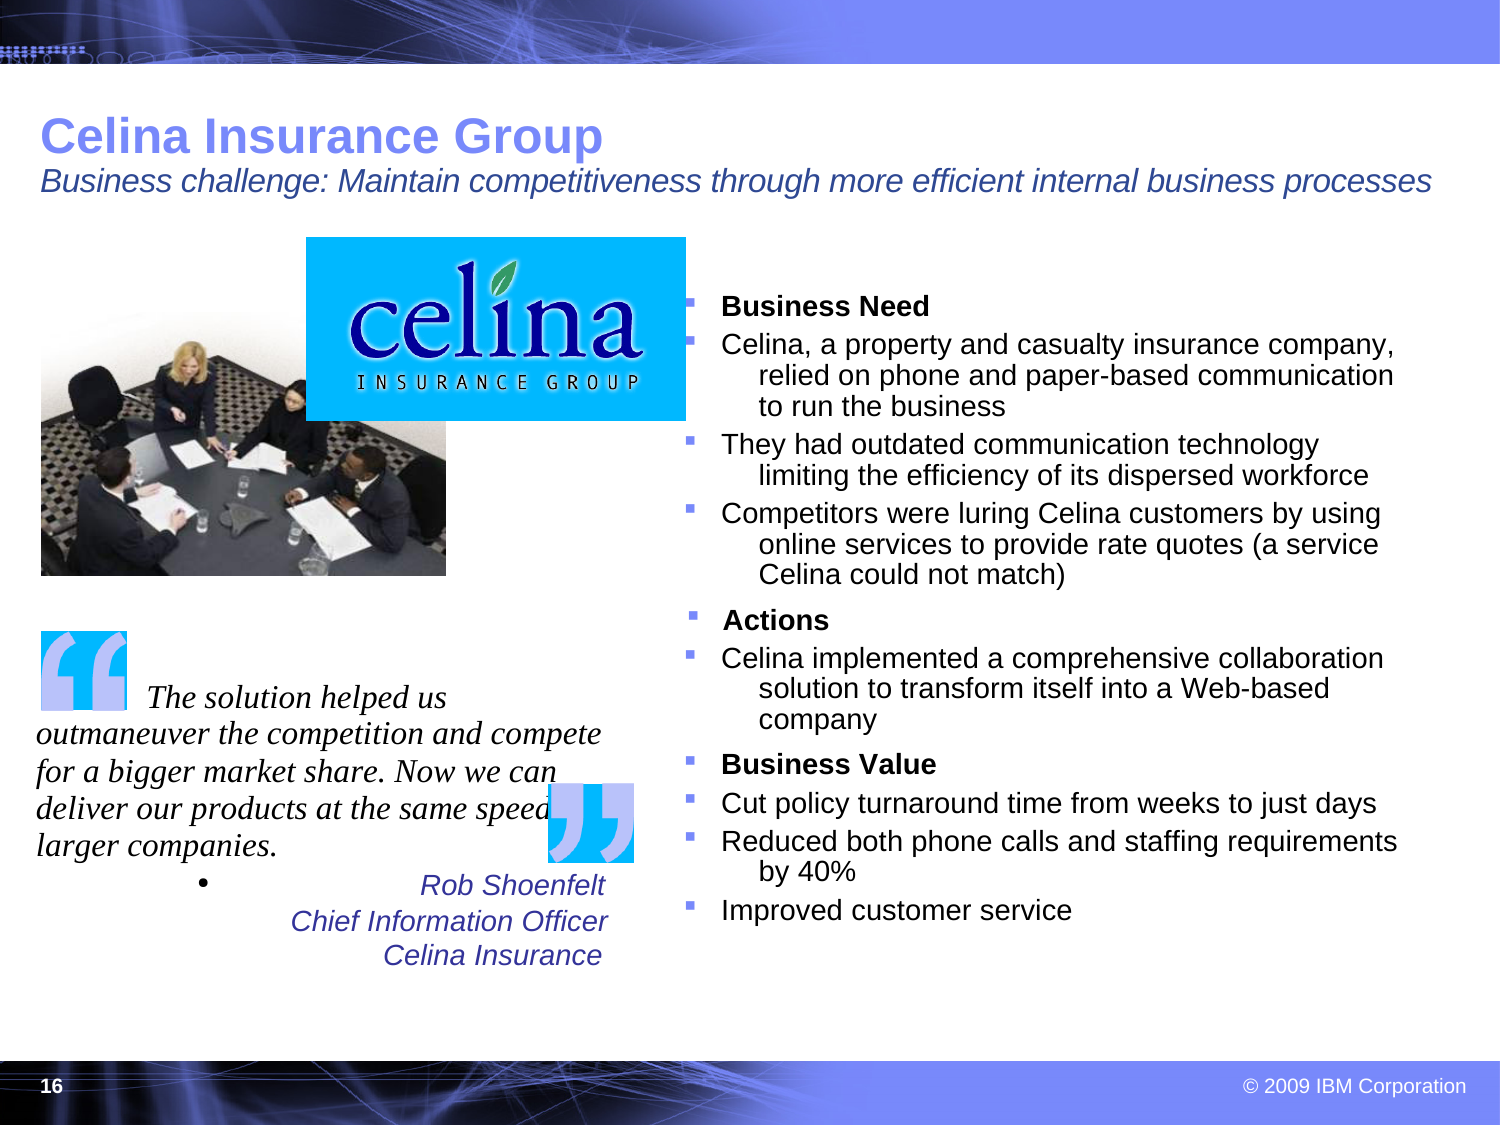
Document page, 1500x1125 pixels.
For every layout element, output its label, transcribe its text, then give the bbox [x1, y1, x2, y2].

picture [474, 373, 490, 392]
picture [454, 373, 470, 391]
picture [414, 373, 429, 392]
title Celina Insurance Group Business challenge: Maintain competitiveness through more efficient internal business processes [25, 103, 1500, 210]
picture [494, 372, 508, 392]
picture [565, 372, 580, 391]
picture [0, 1061, 1500, 1125]
picture [356, 372, 366, 392]
list Business Need Celina, a property and casualty insurance company, relied on phone and paper-based communication to run the business They had outdated communication technology limiting the efficiency of its dispersed workforce Competitors were luring Celina customers by using online services to provide rate quotes (a service Celina could not match) Actions Celina implemented a comprehensive collaboration solution to transform itself into a Web-based company Business Value Cut policy turnaround time from weeks to just days Reduced both phone calls and staffing requirements by 40% Improved customer service [668, 284, 1421, 976]
picture [605, 373, 620, 392]
picture [93, 633, 125, 711]
picture [626, 372, 640, 391]
picture [348, 259, 645, 362]
text_box The solution helped us outmaneuver the competition and compete for a bigger market share. Now we can deliver our products at the same speed as larger companies. Rob Shoenfelt Chief Information Officer Celina Insurance [20, 670, 643, 984]
picture [585, 372, 601, 392]
picture [395, 372, 408, 392]
picture [602, 783, 634, 863]
picture [544, 372, 560, 392]
picture [434, 372, 449, 391]
picture [551, 783, 583, 863]
picture [41, 312, 446, 576]
picture [374, 373, 389, 391]
picture [41, 633, 74, 711]
picture [0, 0, 1500, 64]
picture [515, 372, 528, 392]
